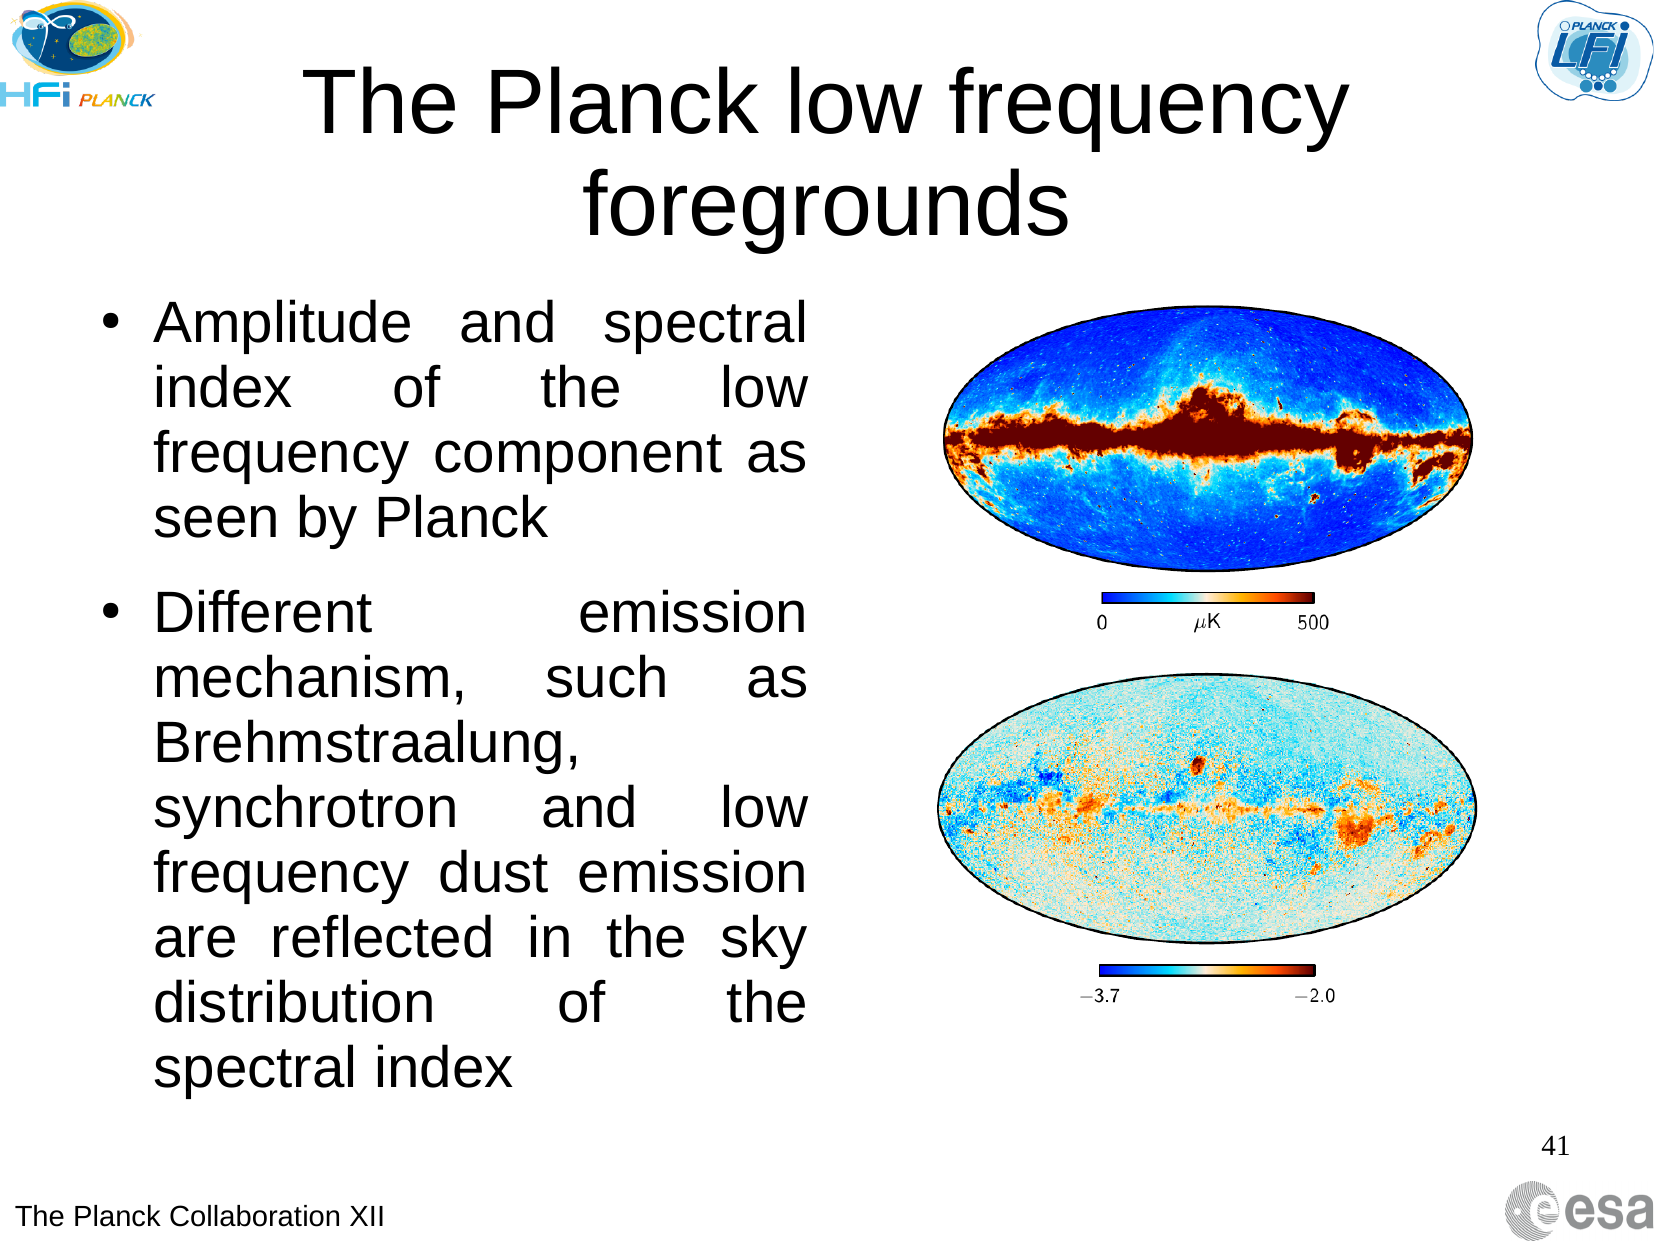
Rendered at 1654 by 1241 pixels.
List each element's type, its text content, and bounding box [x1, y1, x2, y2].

list Amplitude and spectral index of the low frequency component as seen by Planck Different emission mechanism, such as Brehmstraalung, synchrotron and low frequency dust emission are reflected in the sky distribution of the spectral index [82, 290, 809, 1101]
text_box The Planck Collaboration XII [0, 1192, 402, 1241]
title The Planck low frequency foregrounds [82, 49, 1571, 257]
picture [0, 0, 156, 108]
picture [933, 290, 1484, 634]
picture [933, 665, 1483, 1009]
picture [1535, 0, 1654, 101]
picture [1505, 1181, 1654, 1241]
